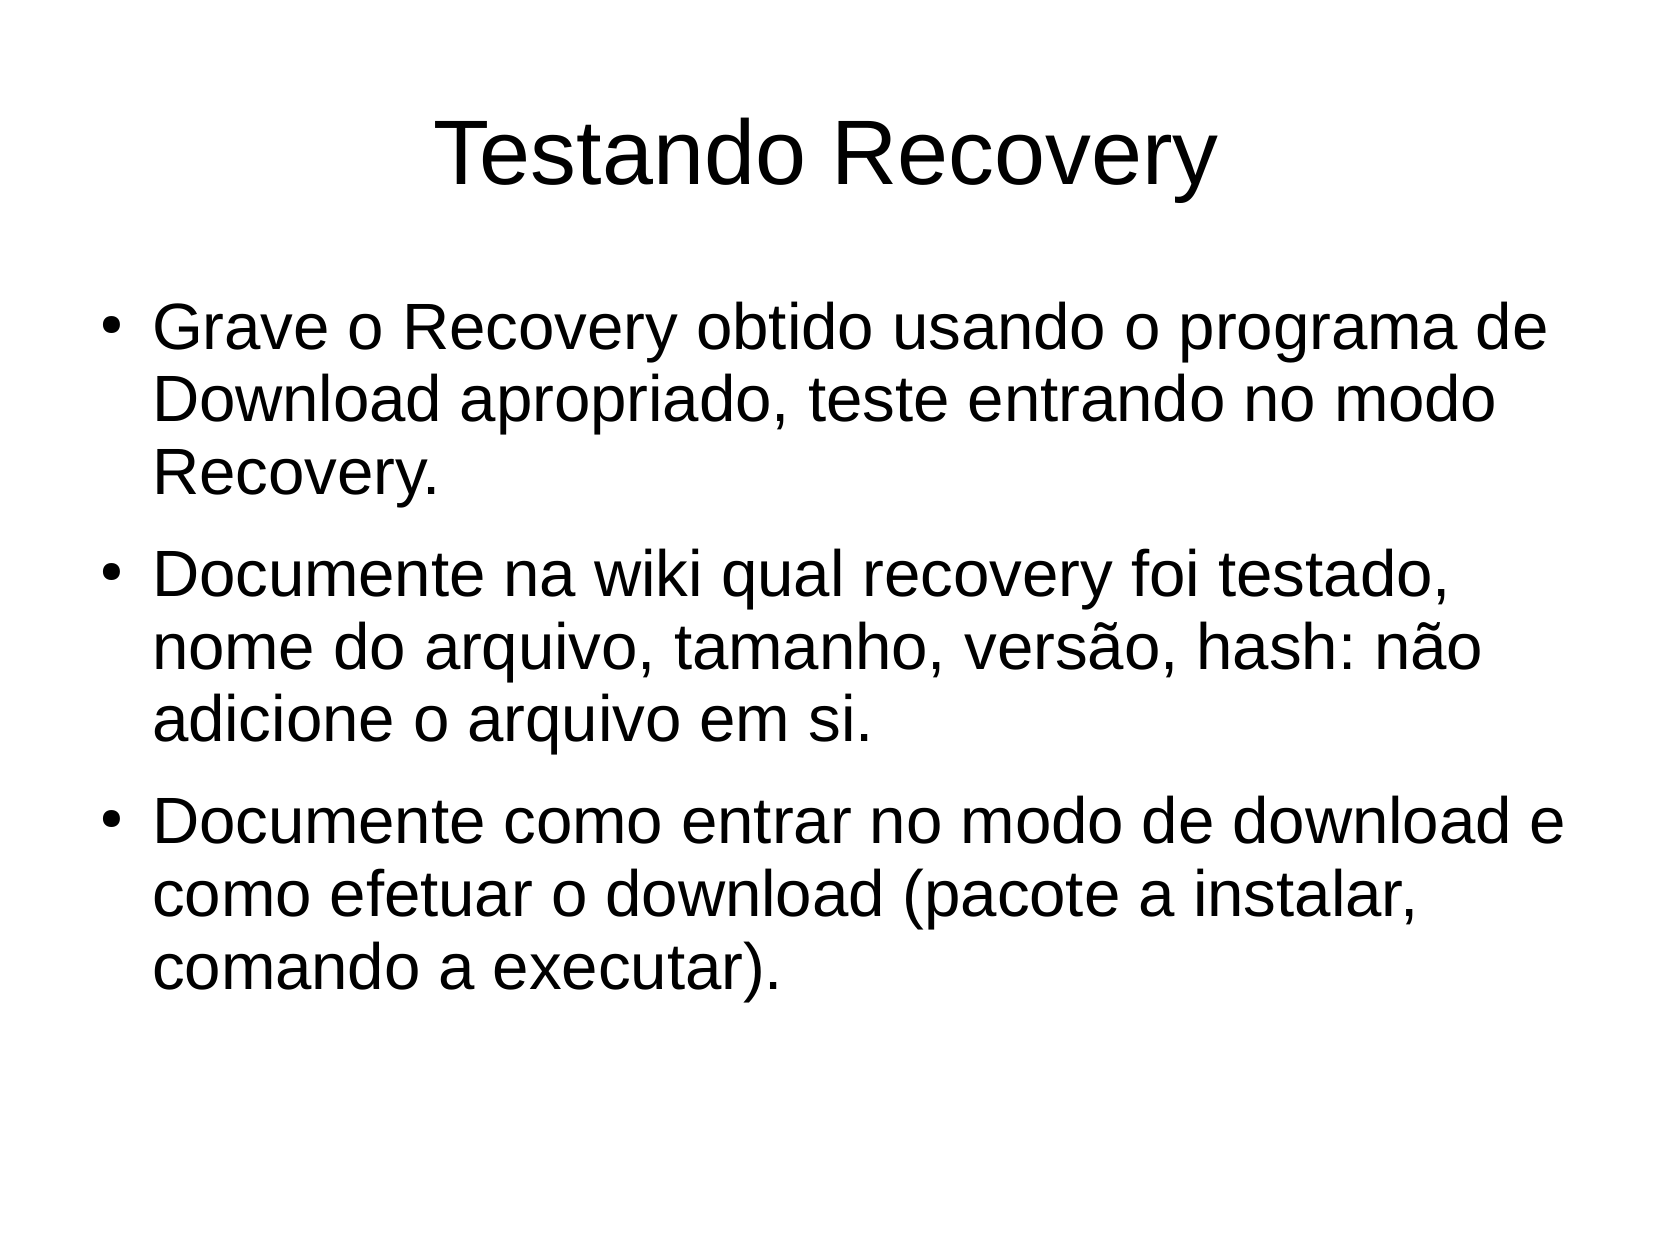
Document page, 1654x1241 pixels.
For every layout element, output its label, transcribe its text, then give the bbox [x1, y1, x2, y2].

list Grave o Recovery obtido usando o programa de Download apropriado, teste entrando no modo Recovery. Documente na wiki qual recovery foi testado, nome do arquivo, tamanho, versão, hash: não adicione o arquivo em si. Documente como entrar no modo de download e como efetuar o download (pacote a instalar, comando a executar). [82, 290, 1571, 1010]
title Testando Recovery [82, 49, 1571, 257]
